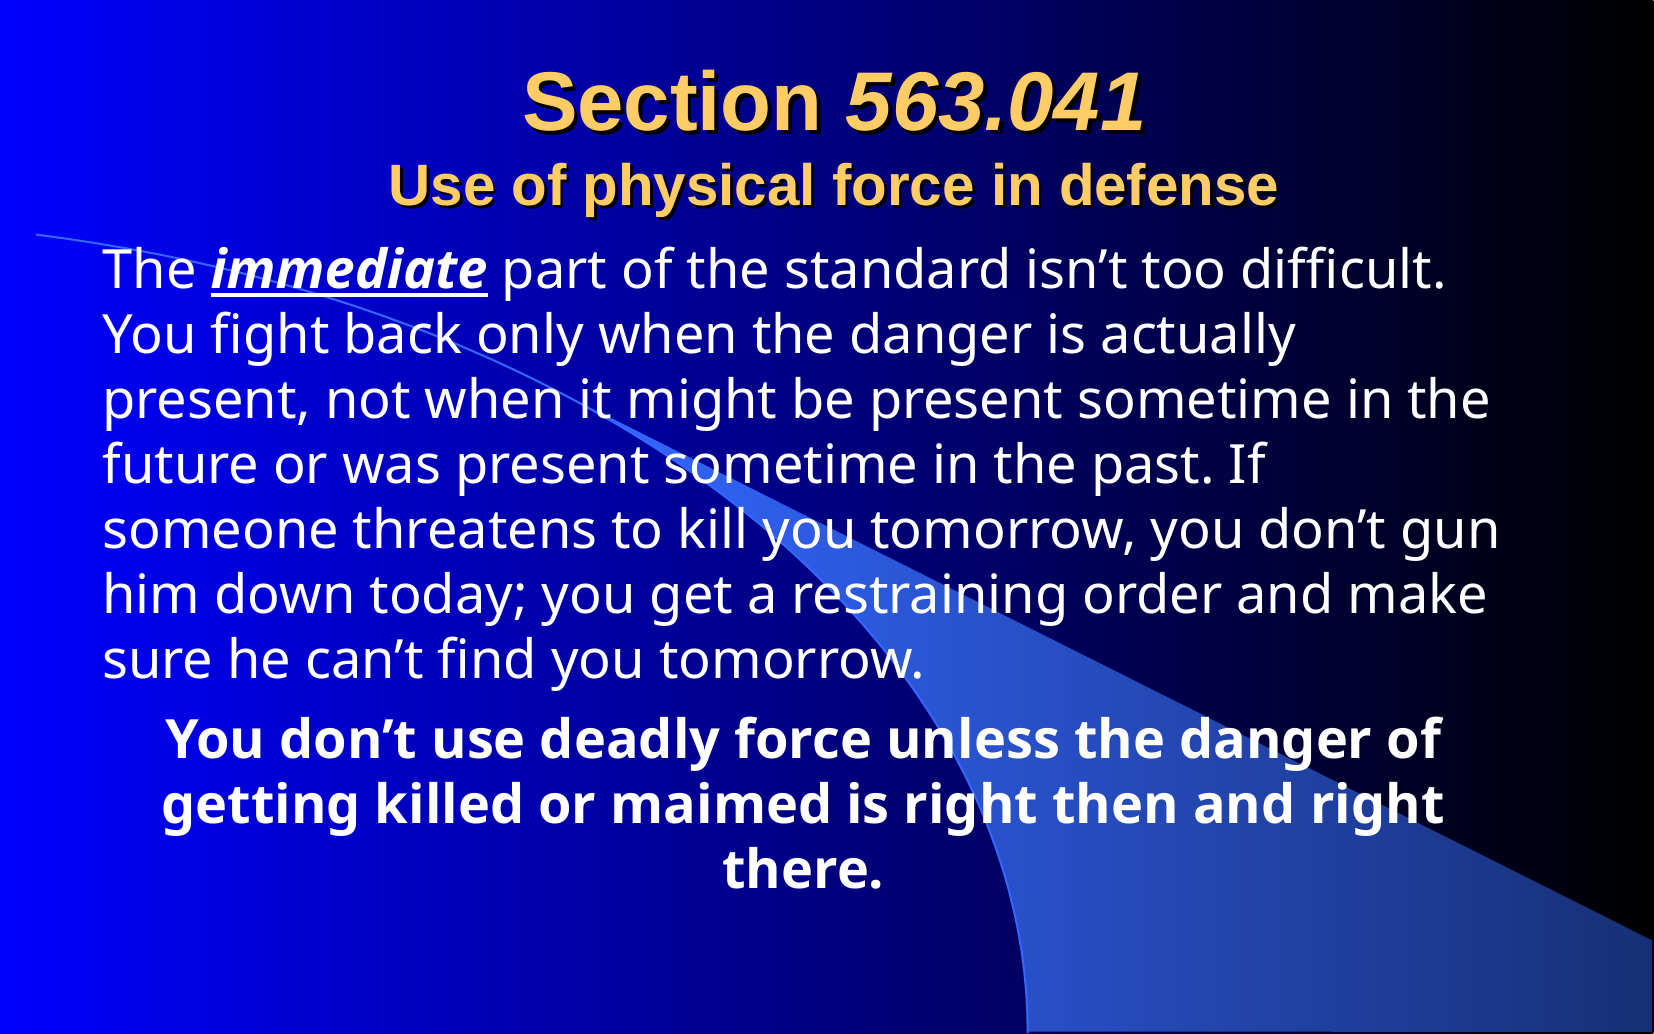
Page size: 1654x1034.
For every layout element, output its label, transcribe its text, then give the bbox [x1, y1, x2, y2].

list The immediate part of the standard isn’t too difficult. You fight back only when the danger is actually present, not when it might be present sometime in the future or was present sometime in the past. If someone threatens to kill you tomorrow, you don’t gun him down today; you get a restraining order and make sure he can’t find you tomorrow. You don’t use deadly force unless the danger of getting killed or maimed is right then and right there. [50, 234, 1505, 979]
title Section 563.041 Use of physical force in defense [132, 39, 1537, 226]
